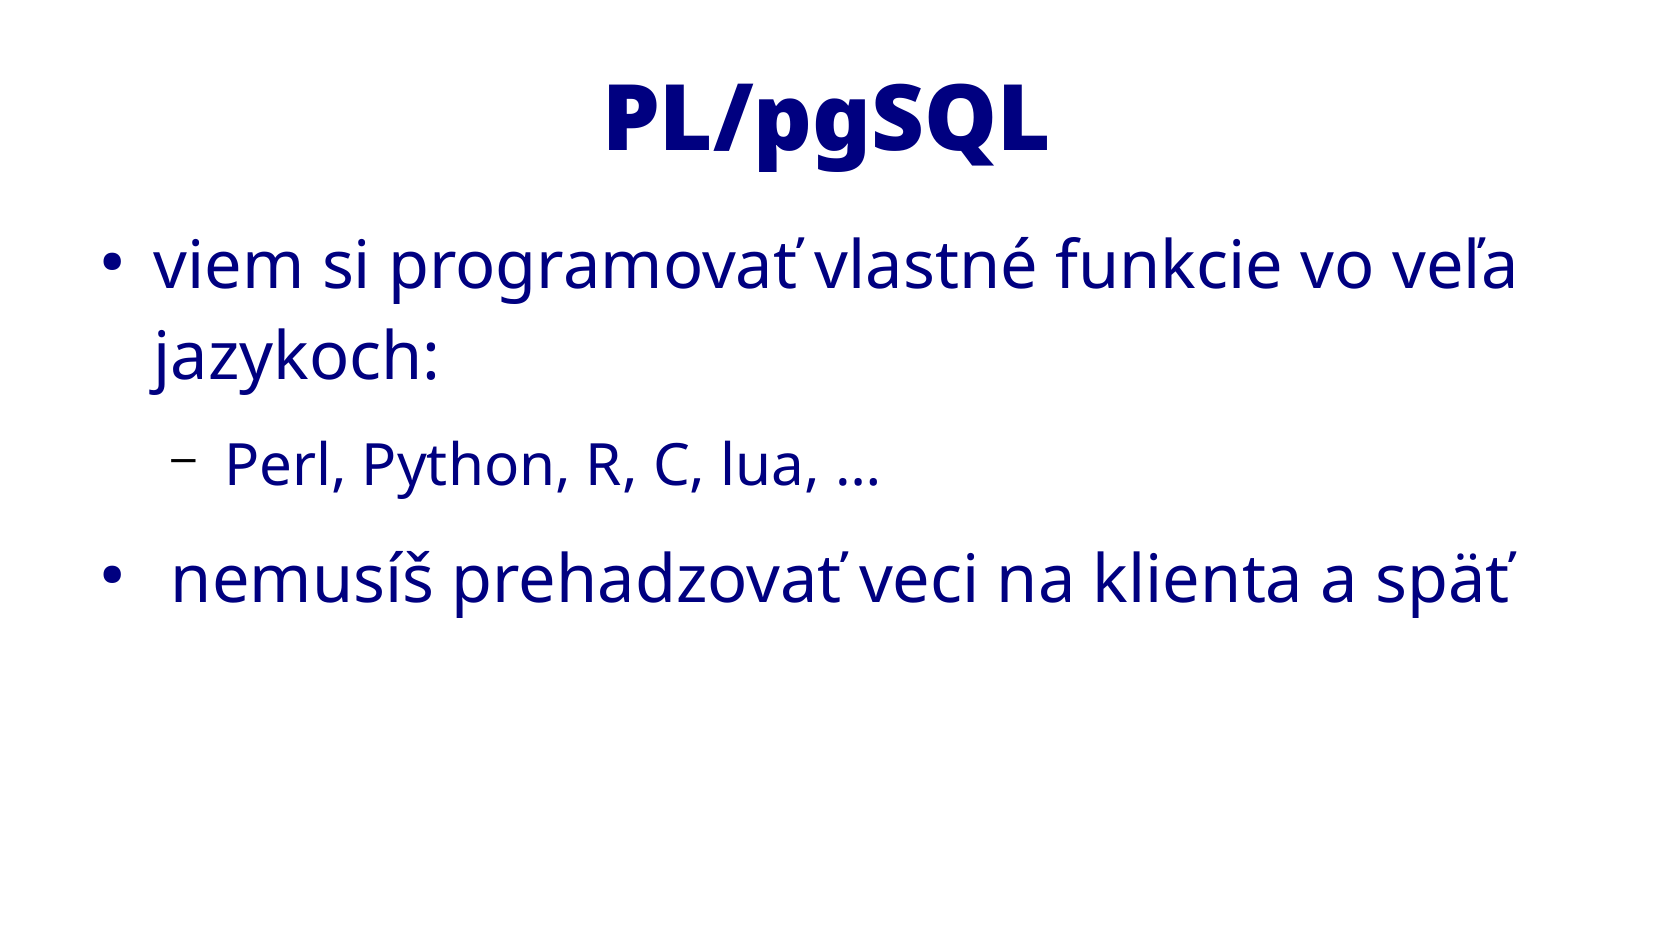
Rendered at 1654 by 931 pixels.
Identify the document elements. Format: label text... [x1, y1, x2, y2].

list viem si programovať vlastné funkcie vo veľa jazykoch: Perl, Python, R, C, lua, … nemusíš prehadzovať veci na klienta a späť [82, 217, 1565, 857]
title PL/pgSQL [82, 37, 1571, 193]
